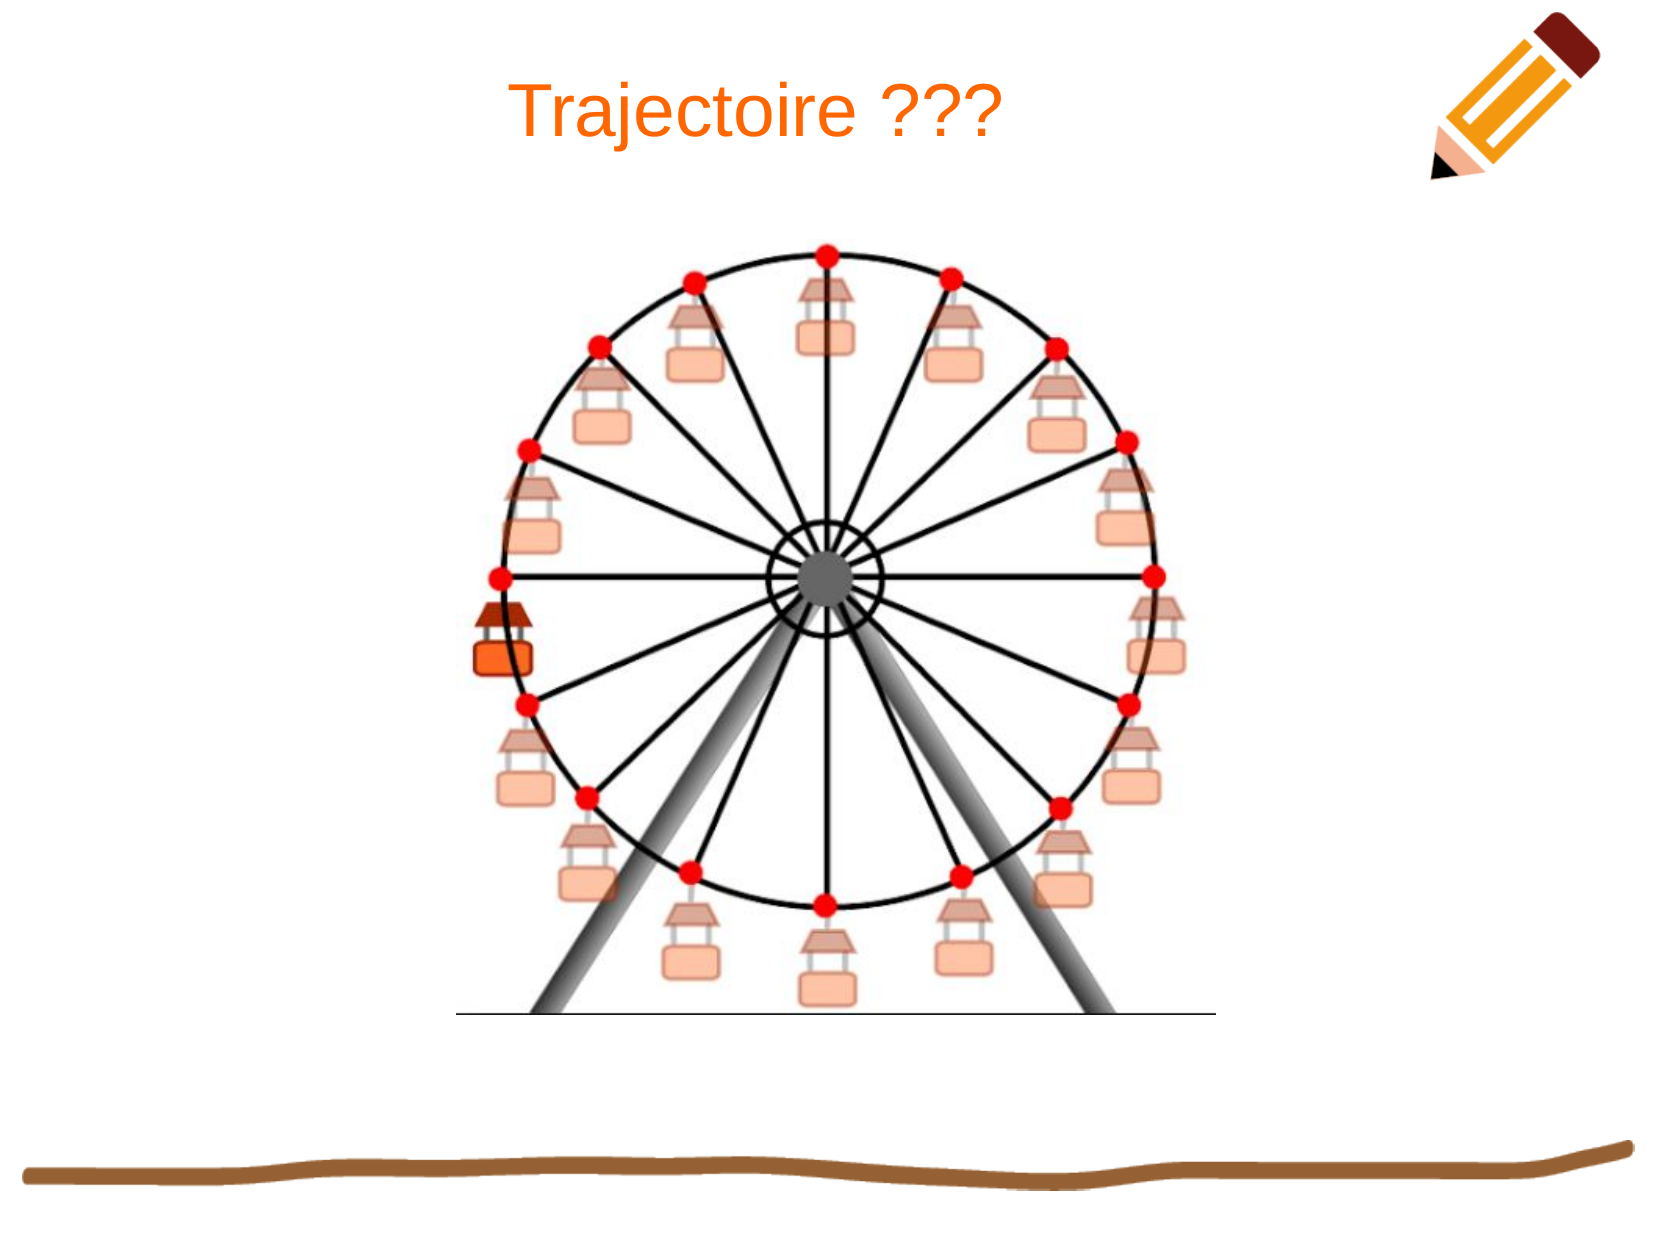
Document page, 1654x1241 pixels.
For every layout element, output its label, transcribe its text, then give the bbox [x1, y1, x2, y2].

picture [456, 239, 1216, 1015]
title Trajectoire ??? [82, 49, 1430, 172]
picture [22, 1140, 1635, 1191]
picture [1430, 12, 1601, 181]
